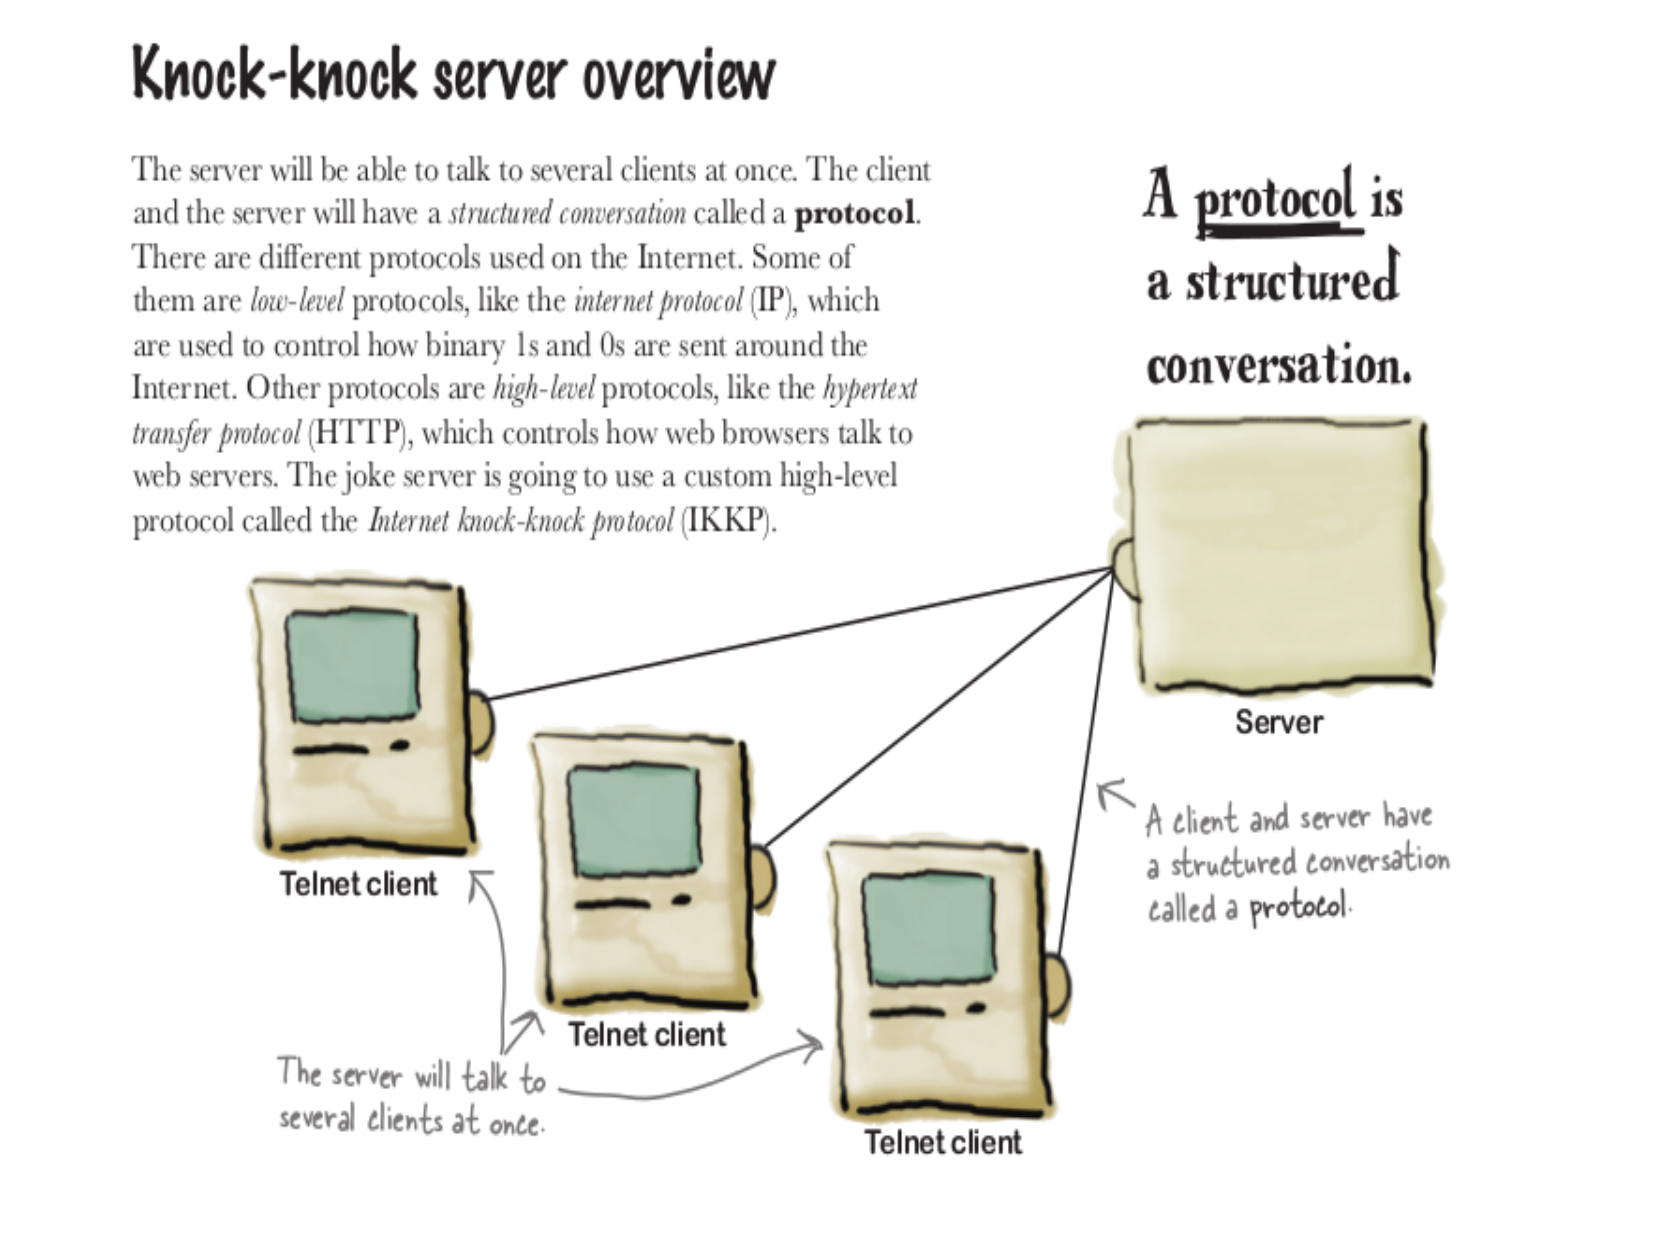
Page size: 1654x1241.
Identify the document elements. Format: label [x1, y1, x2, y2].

picture [70, 35, 1571, 1170]
